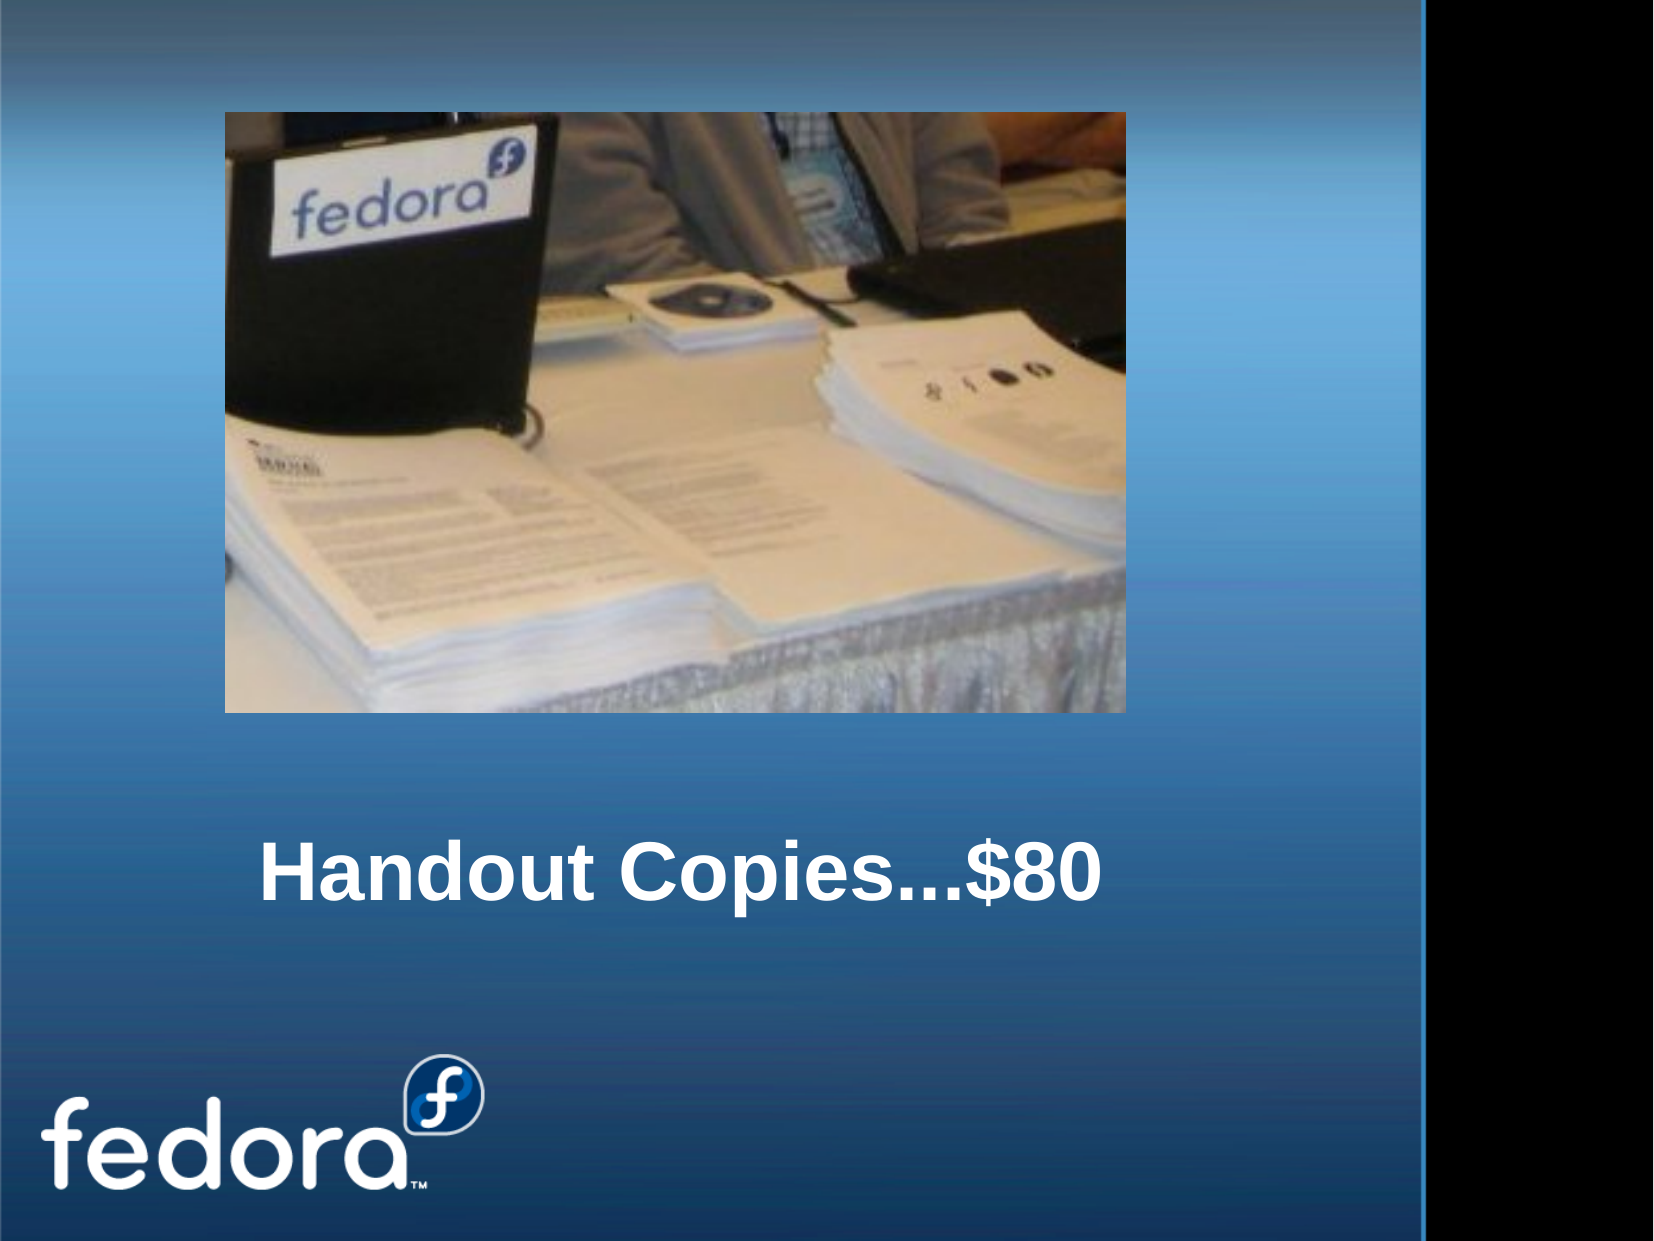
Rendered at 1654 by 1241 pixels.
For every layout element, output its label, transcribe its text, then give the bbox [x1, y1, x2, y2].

title Handout Copies...$80 [0, 767, 1388, 975]
picture [0, 0, 1654, 1241]
